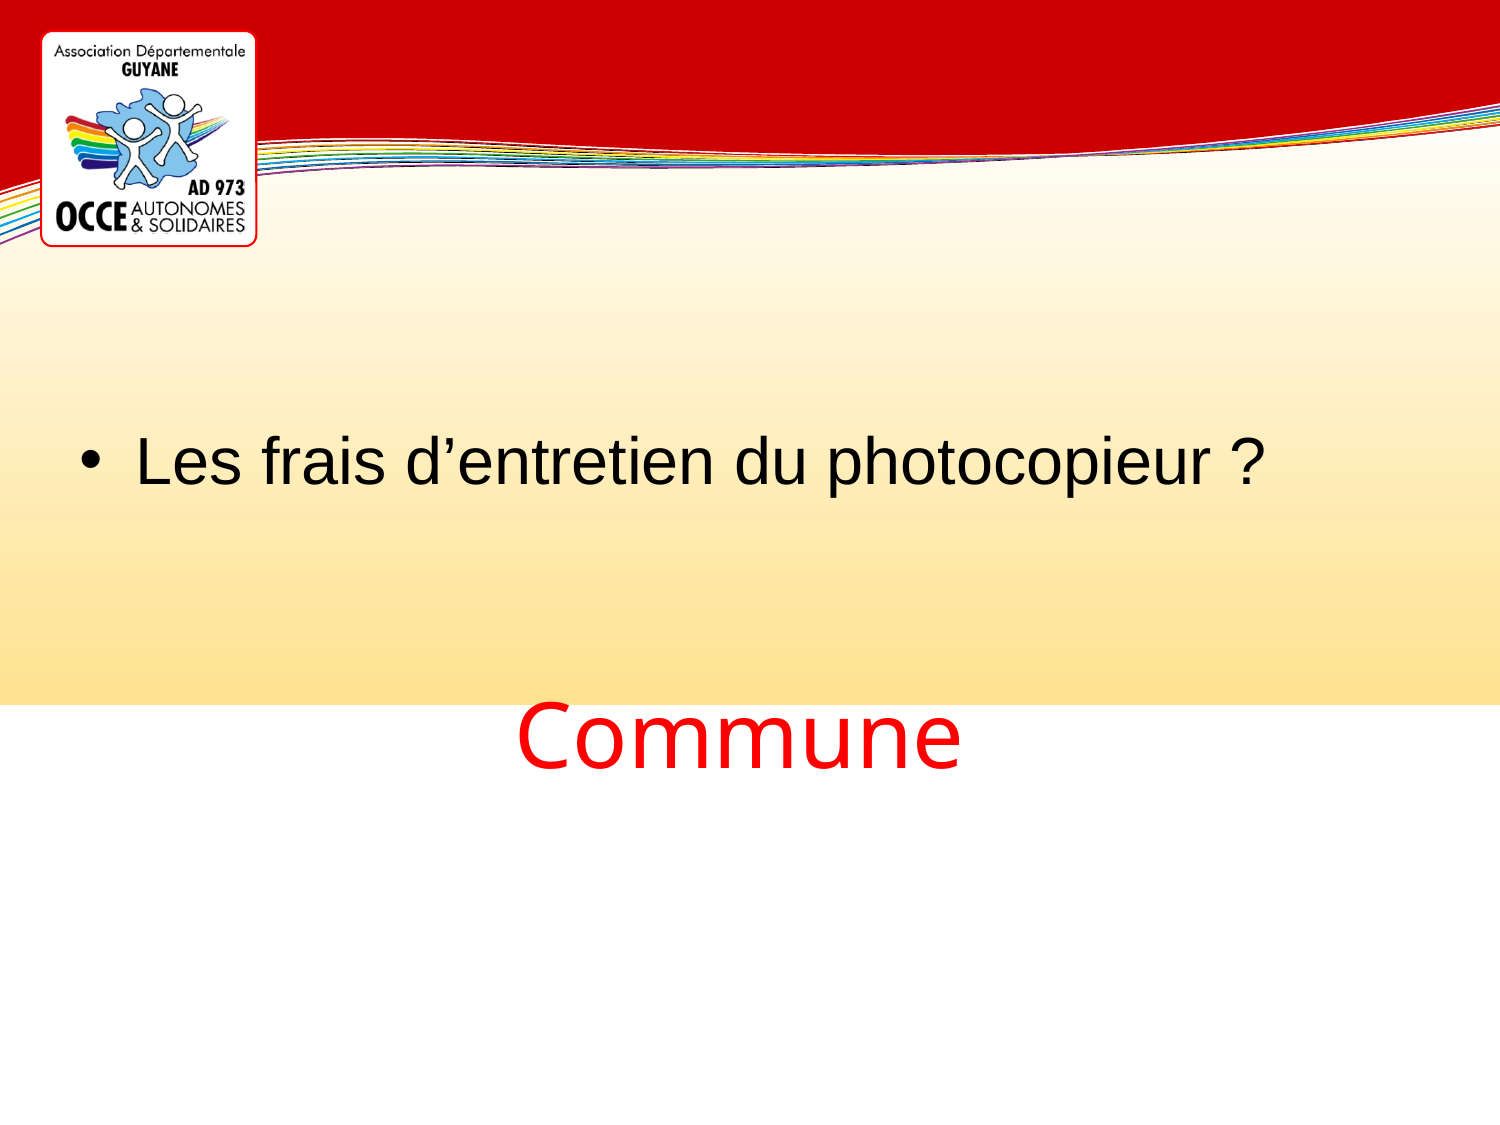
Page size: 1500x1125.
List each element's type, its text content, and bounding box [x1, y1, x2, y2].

picture [54, 44, 245, 234]
list Les frais d’entretien du photocopieur ? Commune [64, 420, 1415, 917]
